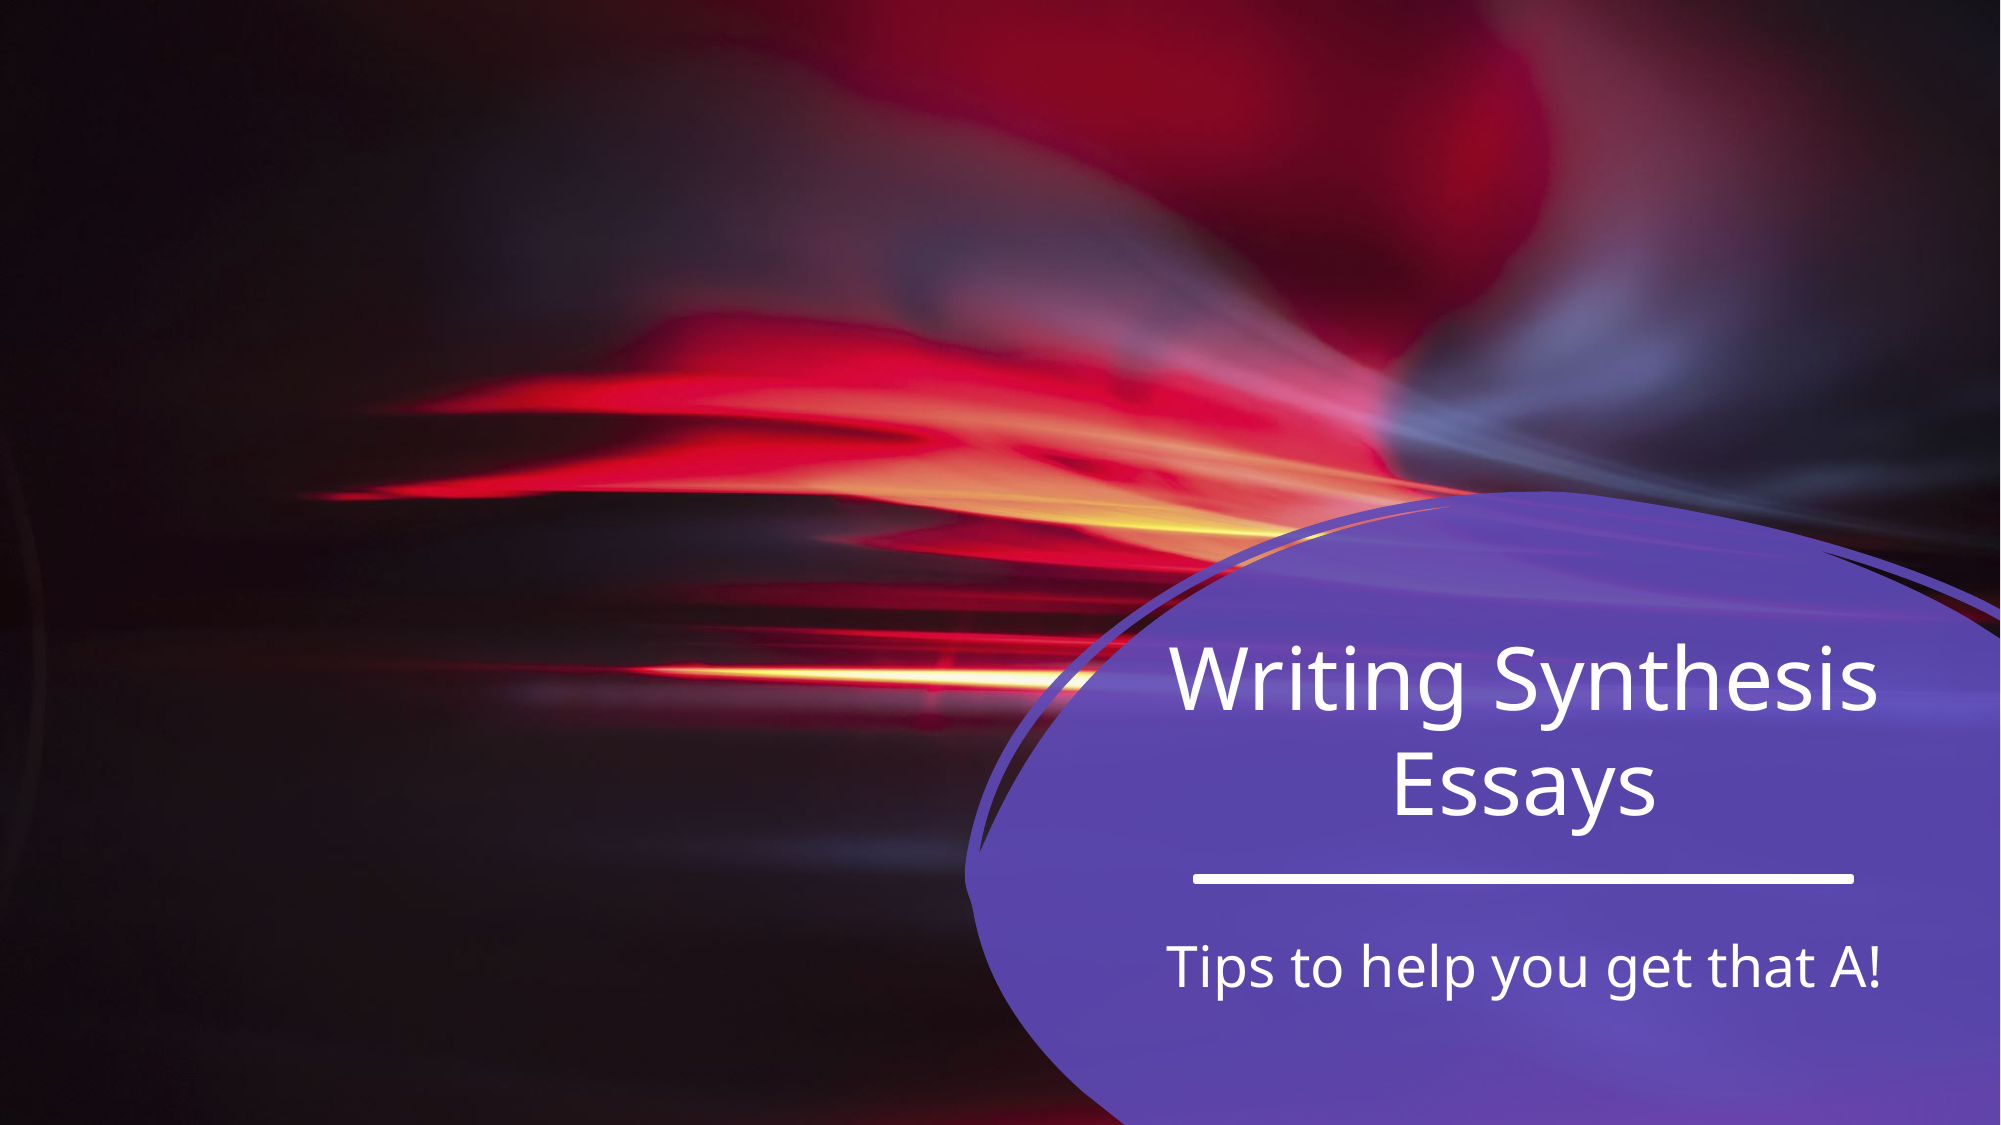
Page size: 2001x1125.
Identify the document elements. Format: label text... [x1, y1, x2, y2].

picture [981, 615, 1149, 847]
text_box [964, 491, 2000, 1125]
picture [0, 0, 2000, 1125]
picture [1842, 558, 2000, 637]
title Writing Synthesis Essays [1149, 612, 1900, 841]
picture [1153, 515, 1397, 612]
subtitle Tips to help you get that A! [1150, 916, 1900, 1008]
